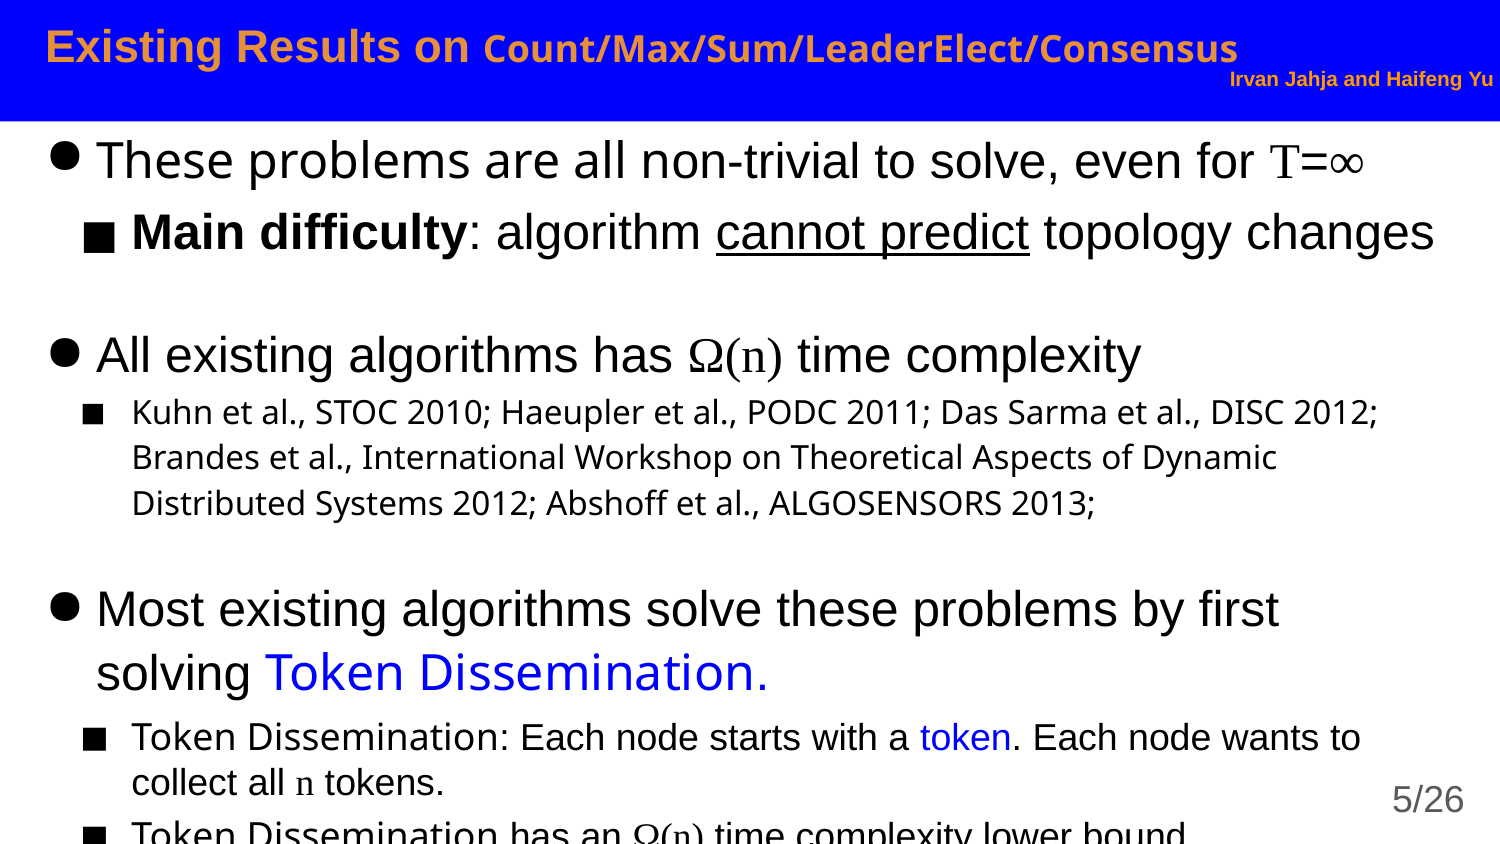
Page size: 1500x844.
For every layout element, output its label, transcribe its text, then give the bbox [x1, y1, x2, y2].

list These problems are all non-trivial to solve, even for T=∞ Main difficulty: algorithm cannot predict topology changes All existing algorithms has Ω(n) time complexity Kuhn et al., STOC 2010; Haeupler et al., PODC 2011; Das Sarma et al., DISC 2012; Brandes et al., International Workshop on Theoretical Aspects of Dynamic Distributed Systems 2012; Abshoff et al., ALGOSENSORS 2013; Most existing algorithms solve these problems by first solving Token Dissemination. Token Dissemination: Each node starts with a token. Each node wants to collect all n tokens. Token Dissemination has an Ω(n) time complexity lower bound [45, 114, 1443, 766]
title Existing Results on Count/Max/Sum/LeaderElect/Consensus [45, 0, 1443, 94]
